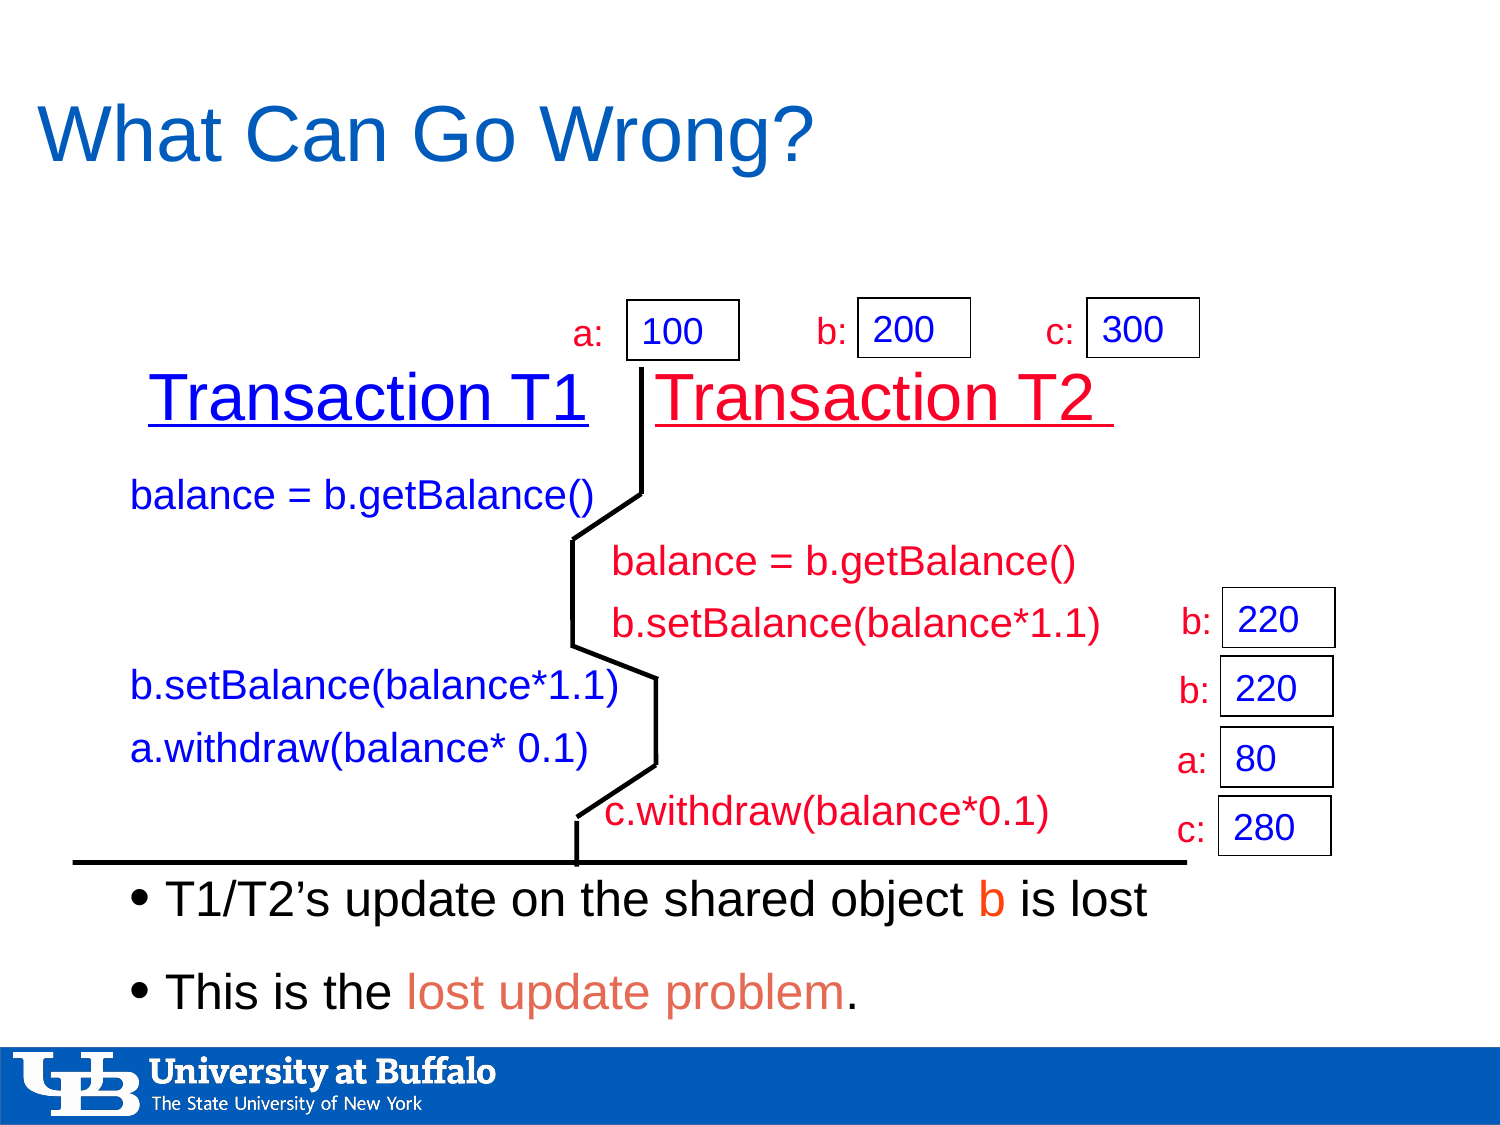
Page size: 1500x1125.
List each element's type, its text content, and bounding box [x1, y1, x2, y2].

title What Can Go Wrong? [37, 40, 1388, 228]
text_box 300 [1087, 297, 1200, 358]
text_box 80 [1246, 759, 1251, 769]
text_box c: [1162, 797, 1246, 858]
text_box 280 [1218, 795, 1331, 856]
text_box 200 [858, 297, 971, 358]
text_box 220 [1220, 656, 1333, 717]
text_box a: [1162, 729, 1246, 789]
text_box b: [1164, 658, 1248, 719]
text_box 100 [626, 299, 740, 360]
text_box b: [801, 299, 886, 360]
text_box c: [1030, 299, 1115, 360]
text_box a: [558, 302, 642, 362]
text_box b: [1166, 589, 1250, 650]
text_box 220 [1222, 587, 1336, 648]
picture [13, 1052, 496, 1116]
text_box 80 [1220, 727, 1333, 787]
list Transaction T1 Transaction T2 balance = b.getBalance() balance = b.getBalance() b.setBalance(balance*1.1) b.setBalance(balance*1.1) a.withdraw(balance* 0.1) c.withdraw(balance*0.1) T1/T2’s update on the shared object b is lost This is the lost update problem. [114, 195, 1375, 1005]
